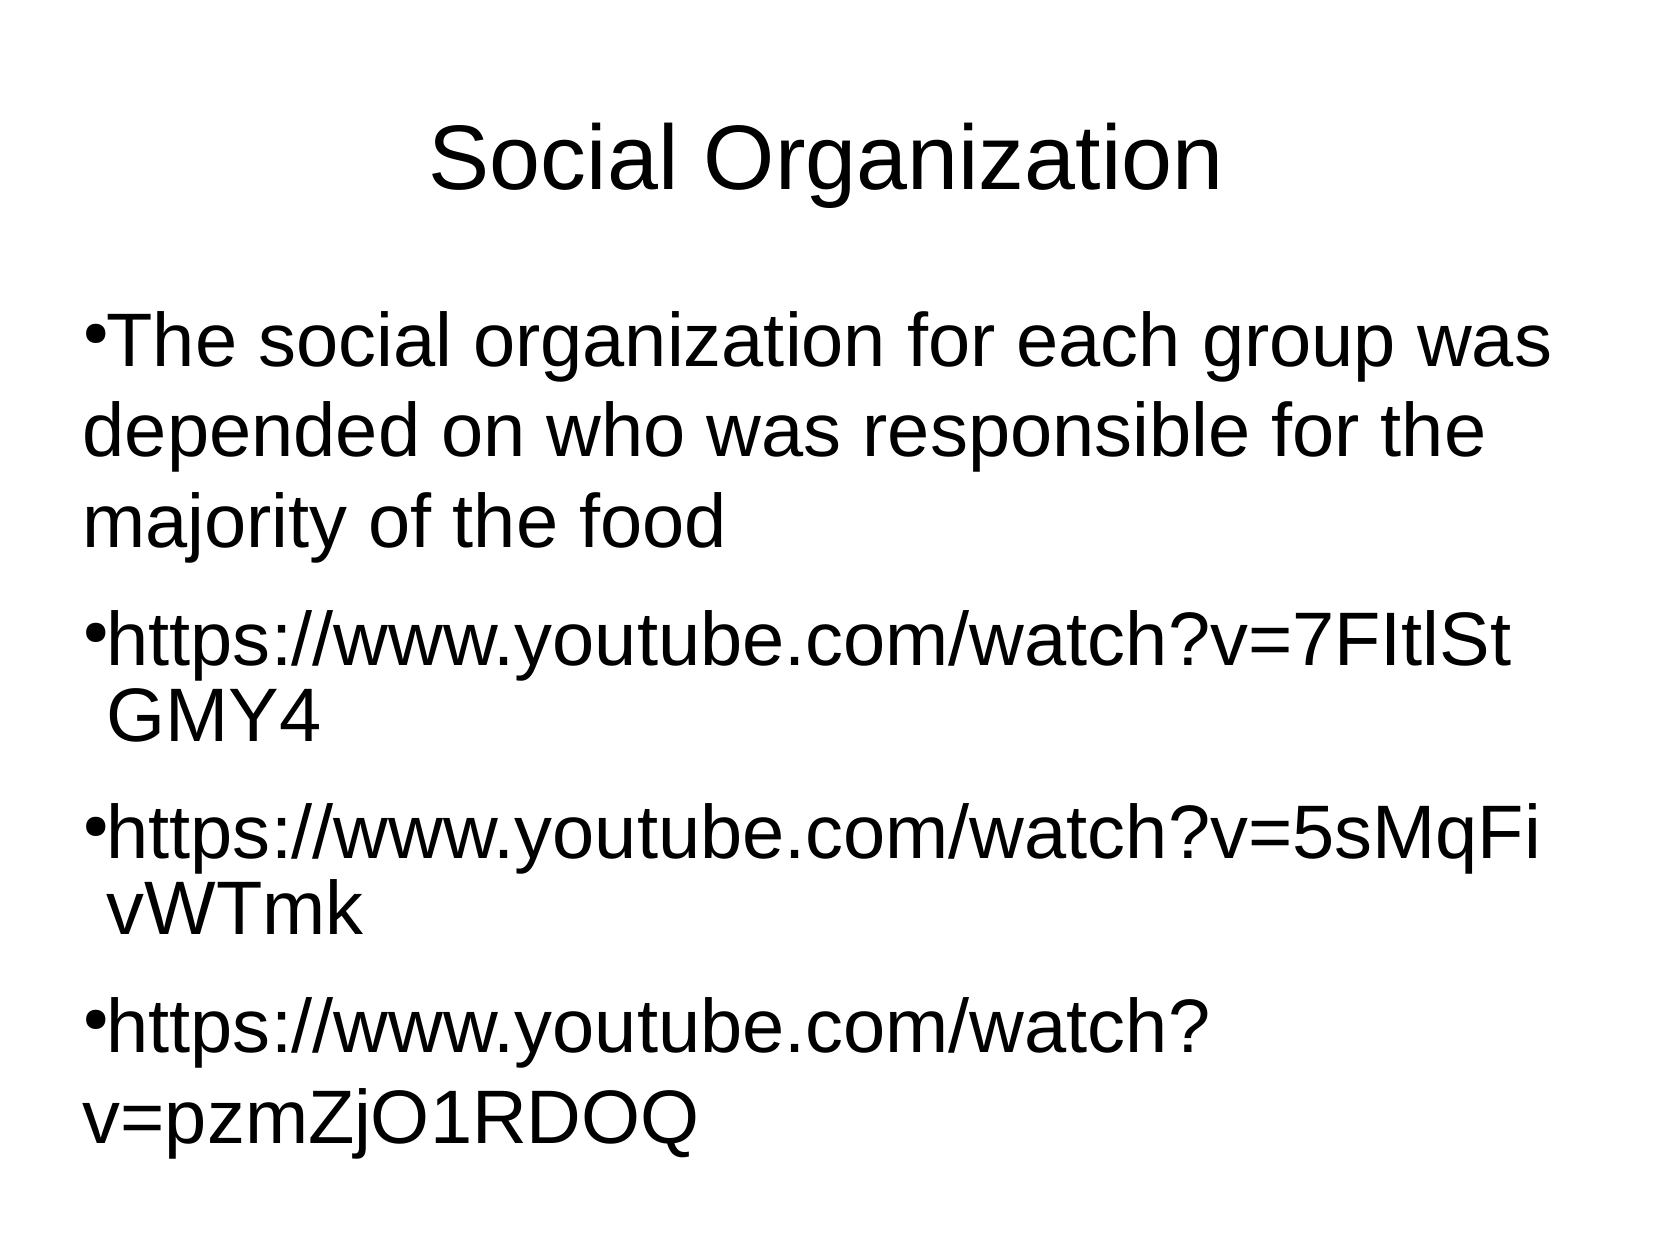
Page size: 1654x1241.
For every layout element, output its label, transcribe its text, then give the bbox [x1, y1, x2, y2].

list The social organization for each group was depended on who was responsible for the majority of the food https://www.youtube.com/watch?v=7FItlStGMY4 https://www.youtube.com/watch?v=5sMqFivWTmk https://www.youtube.com/watch?v=pzmZjO1RDOQ [82, 290, 1571, 1010]
title Social Organization [82, 49, 1571, 257]
